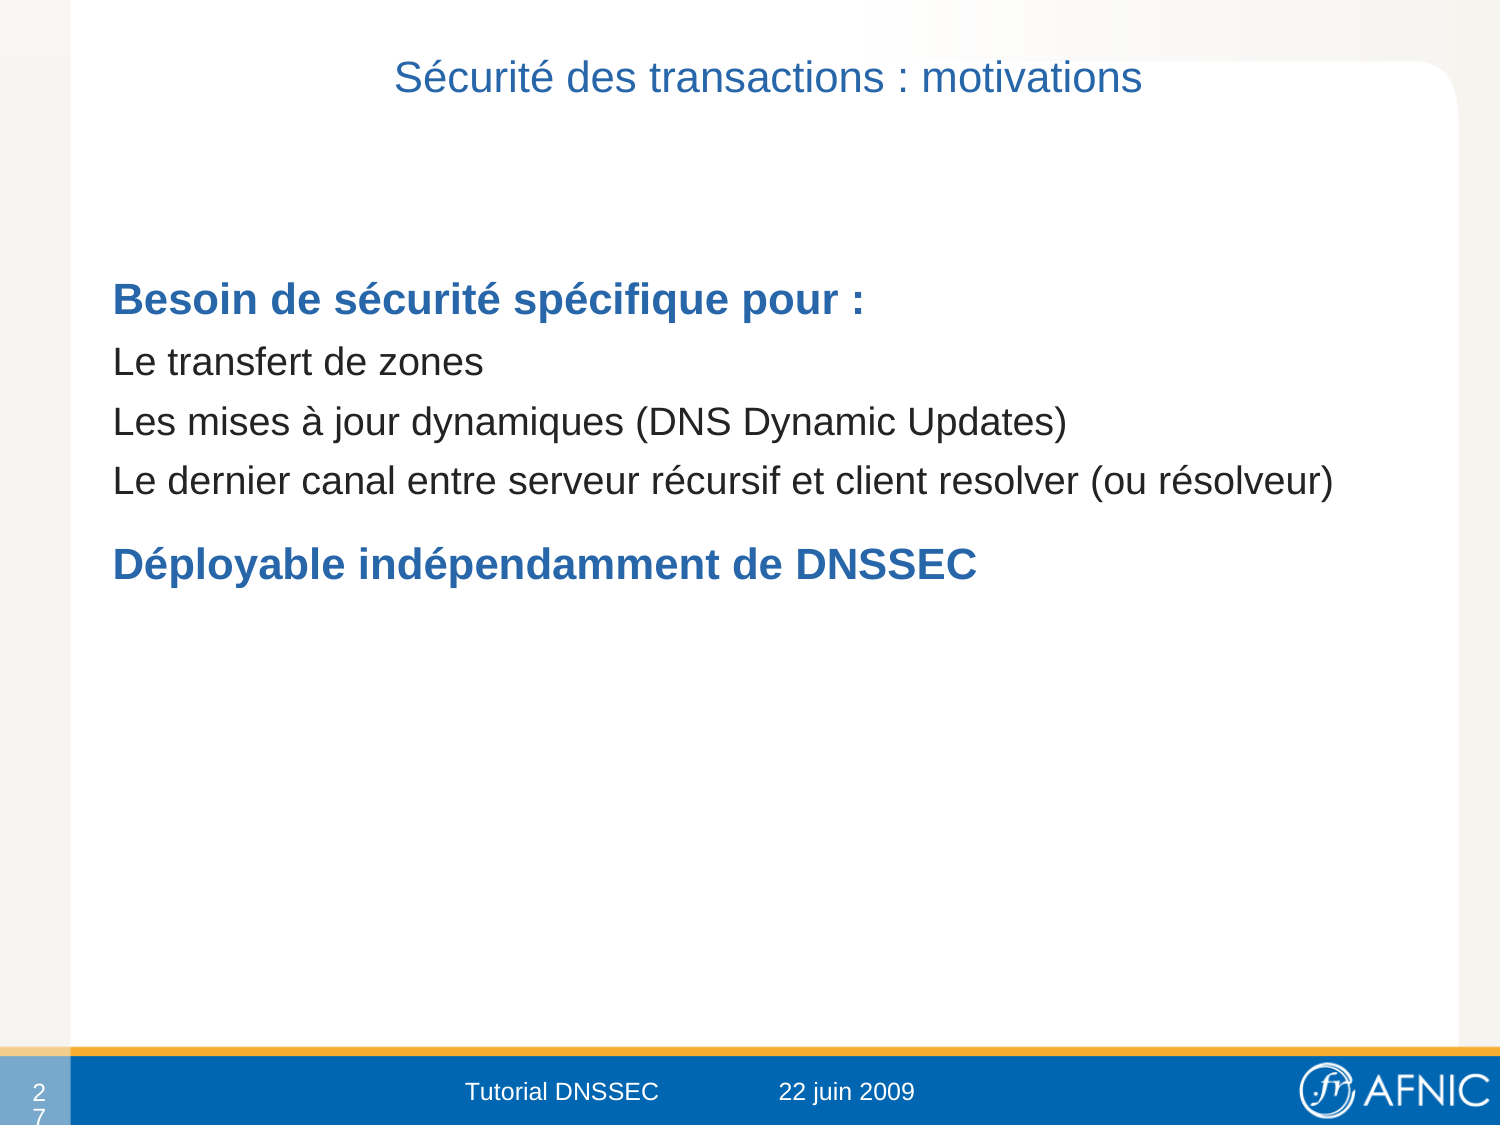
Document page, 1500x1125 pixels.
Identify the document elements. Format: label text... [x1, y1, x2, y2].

title Sécurité des transactions : motivations [112, 12, 1426, 138]
picture [0, 0, 1500, 1125]
list Besoin de sécurité spécifique pour : Le transfert de zones Les mises à jour dynamiques (DNS Dynamic Updates) Le dernier canal entre serveur récursif et client resolver (ou résolveur) Déployable indépendamment de DNSSEC [112, 266, 1426, 994]
